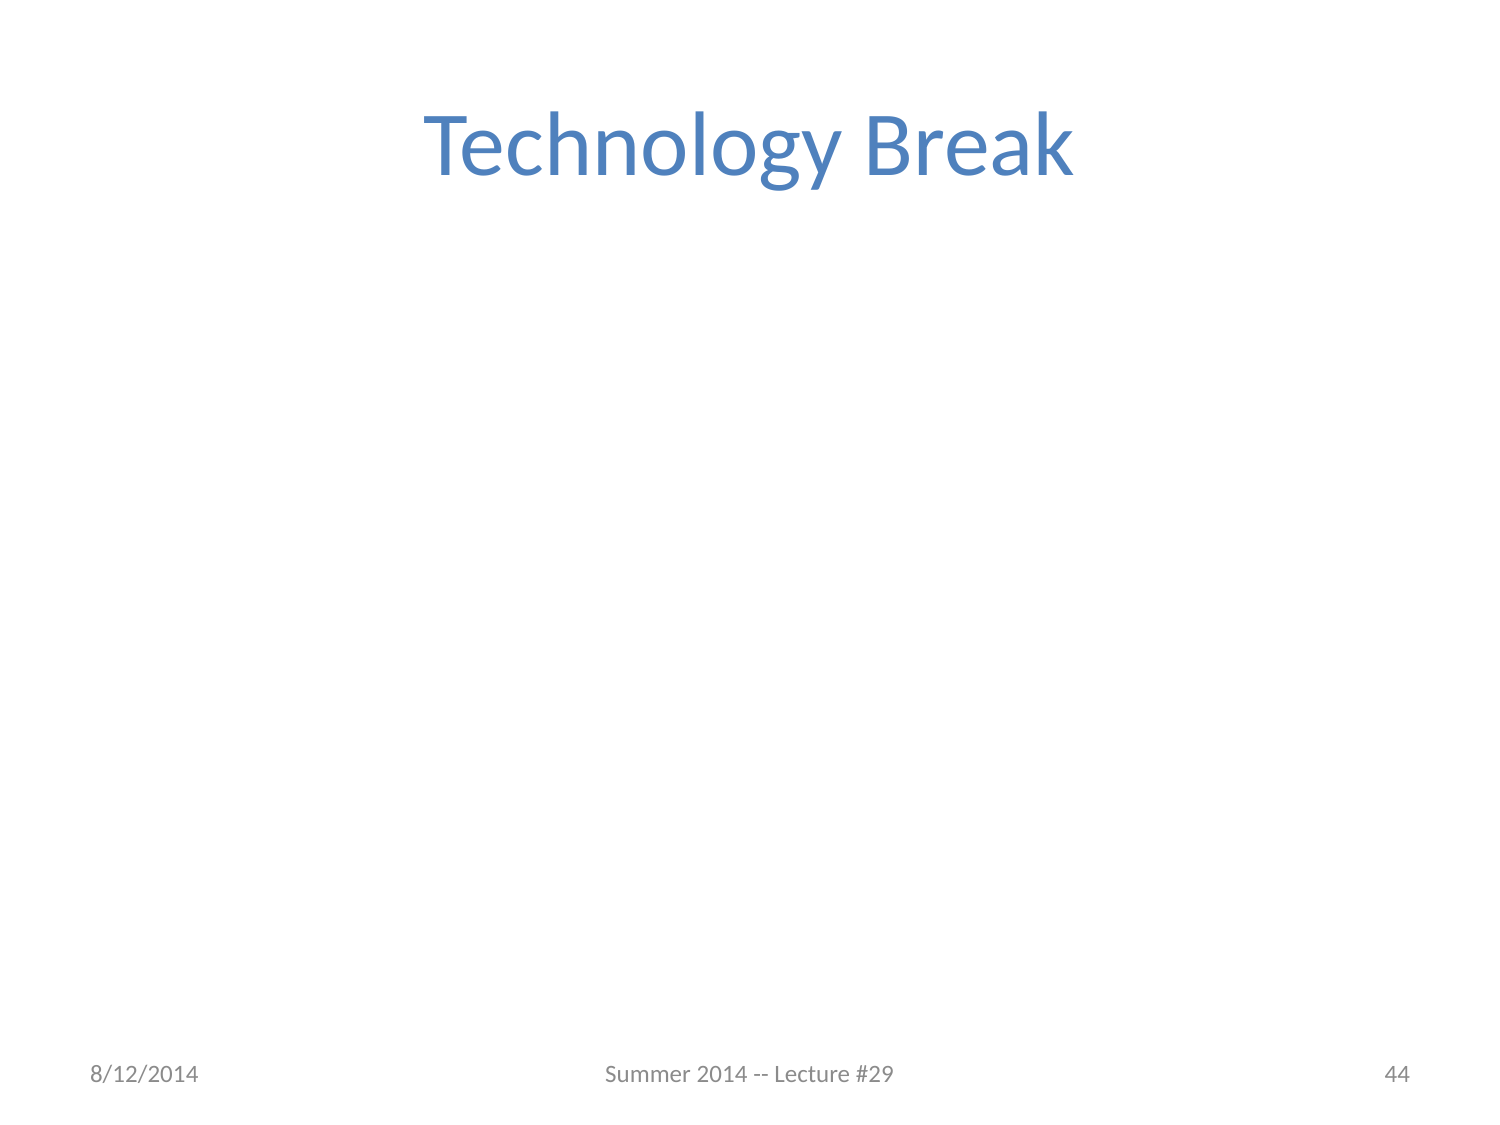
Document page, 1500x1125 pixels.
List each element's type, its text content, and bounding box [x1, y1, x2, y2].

slide_number 8/12/2014 [75, 1042, 425, 1103]
slide_number <number> [1074, 1042, 1425, 1103]
title Technology Break [75, 45, 1425, 233]
footer Summer 2014 -- Lecture #29 [512, 1042, 988, 1103]
